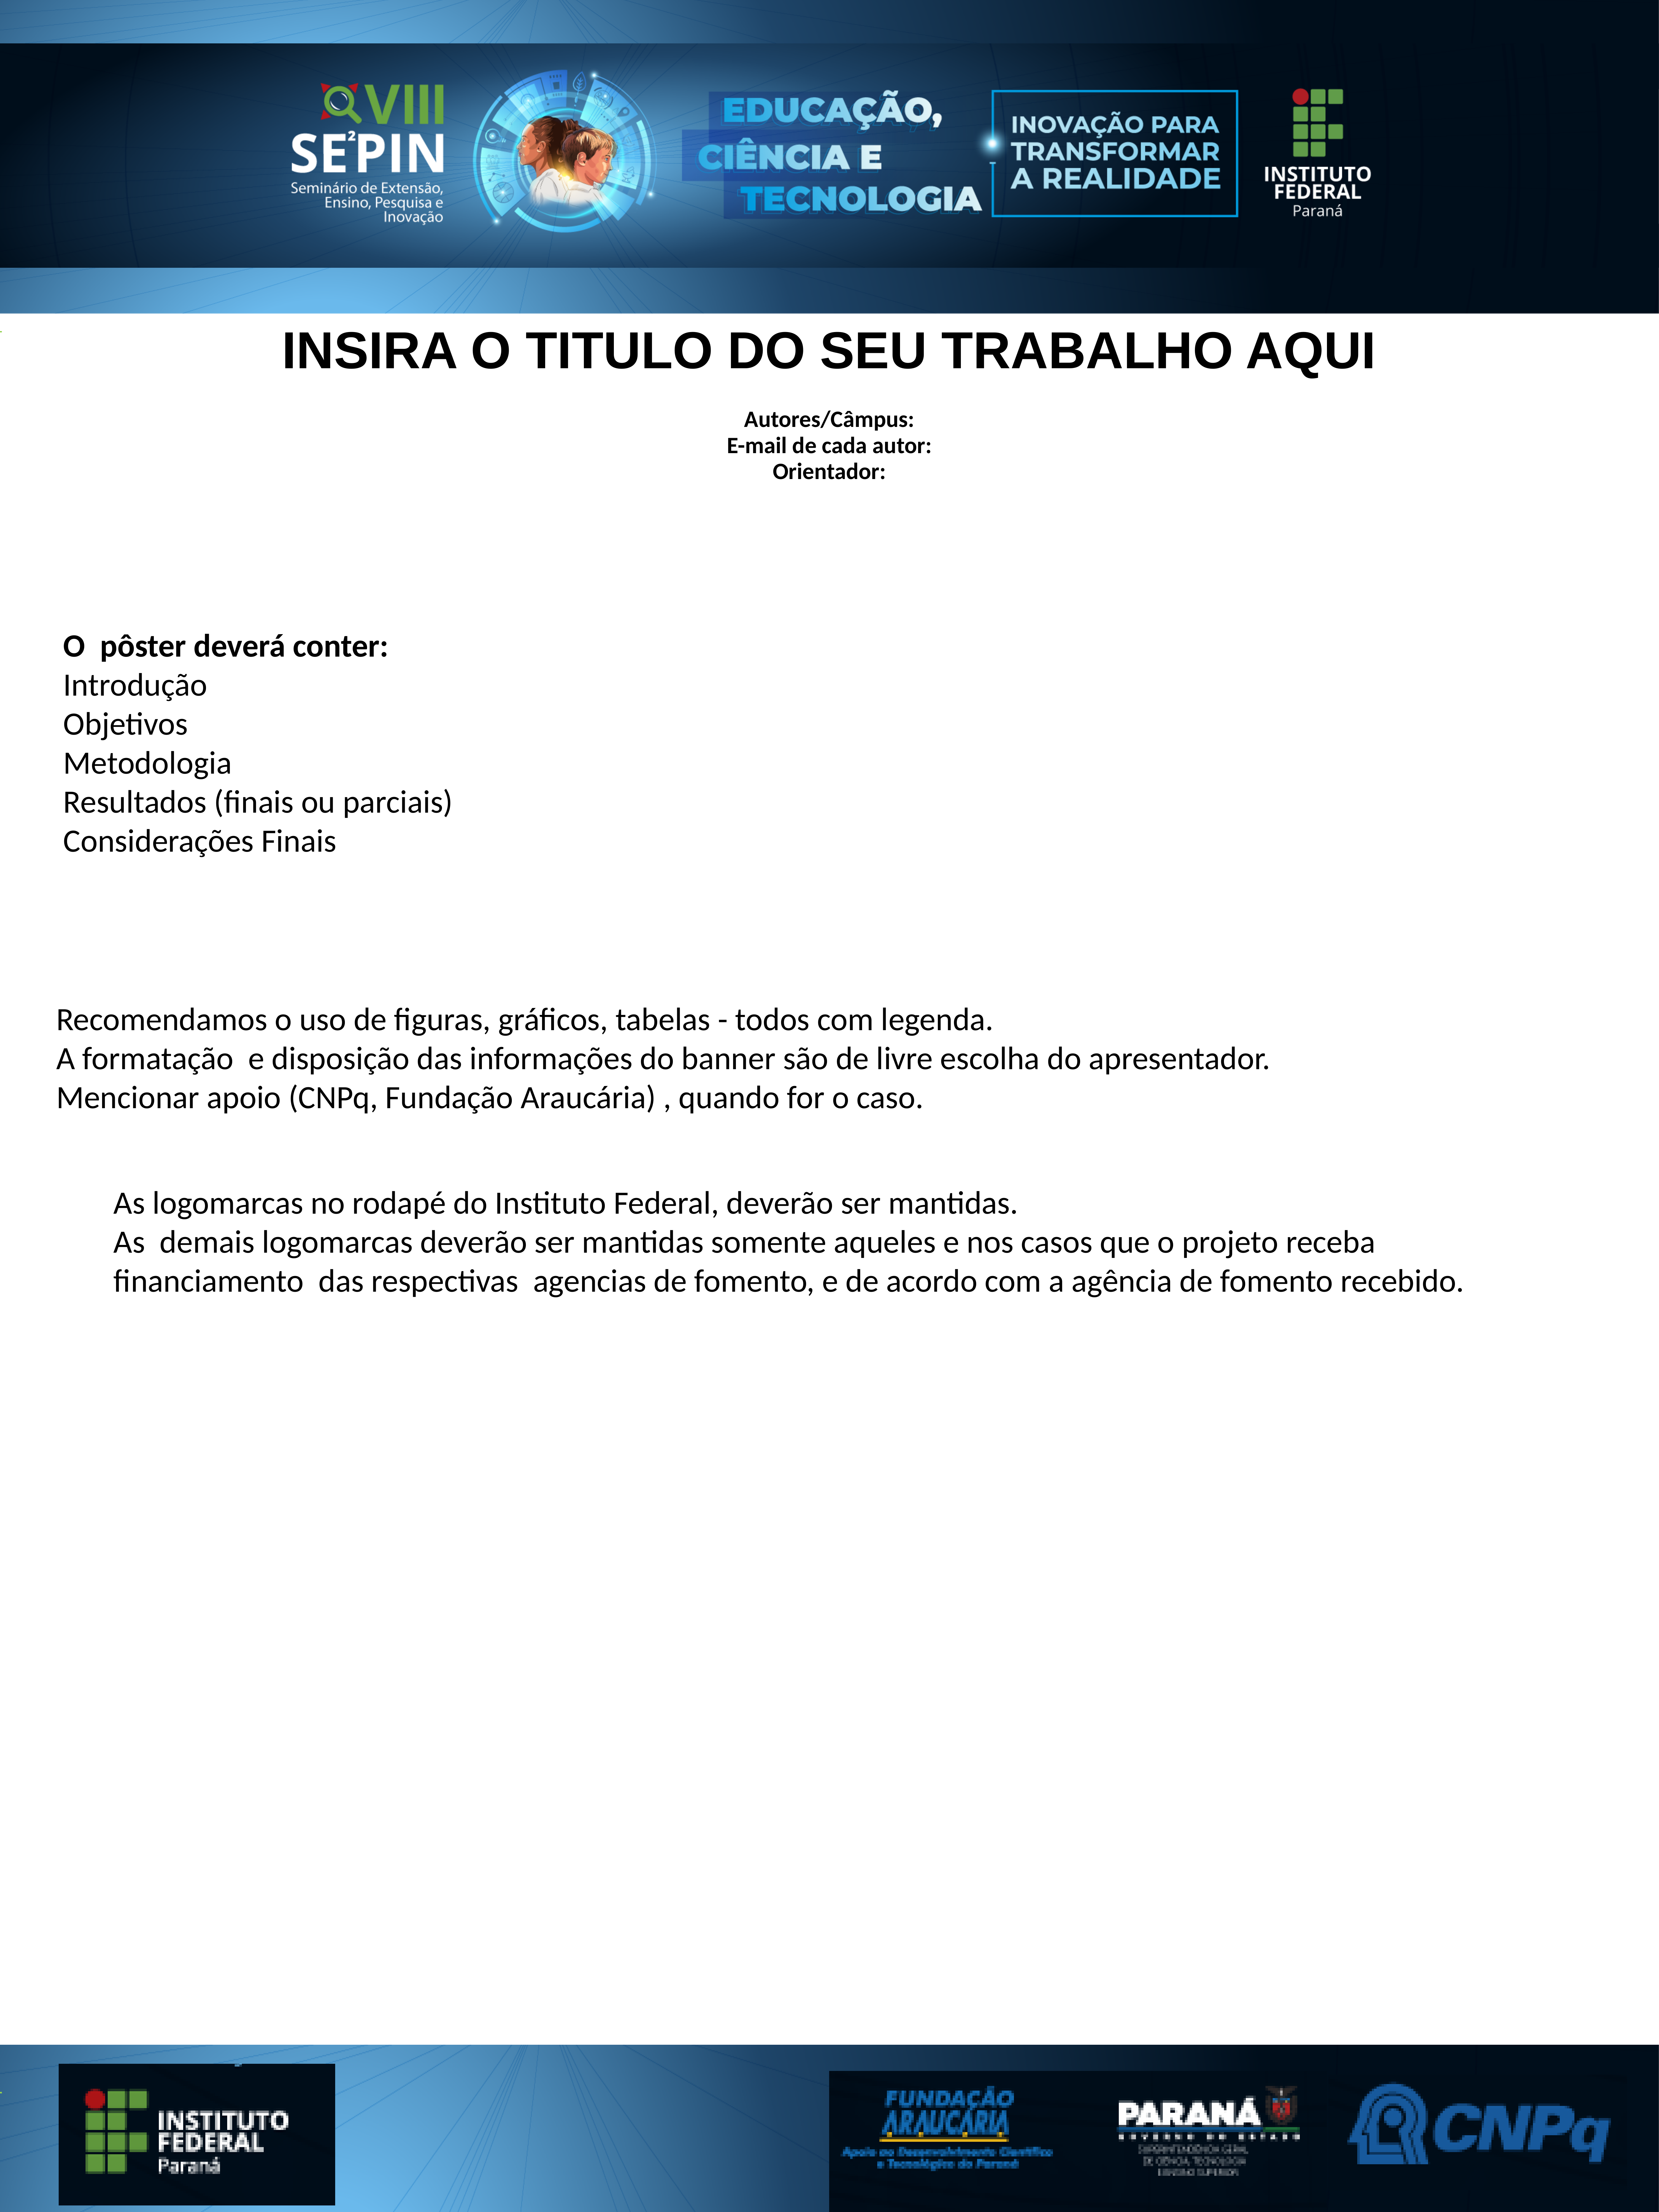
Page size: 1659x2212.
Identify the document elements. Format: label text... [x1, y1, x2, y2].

picture [0, 2045, 1659, 2212]
text_box Autores/Câmpus: E-mail de cada autor: Orientador: [0, 404, 1659, 487]
picture [0, 0, 1659, 314]
text_box INSIRA O TITULO DO SEU TRABALHO AQUI [0, 320, 1659, 383]
